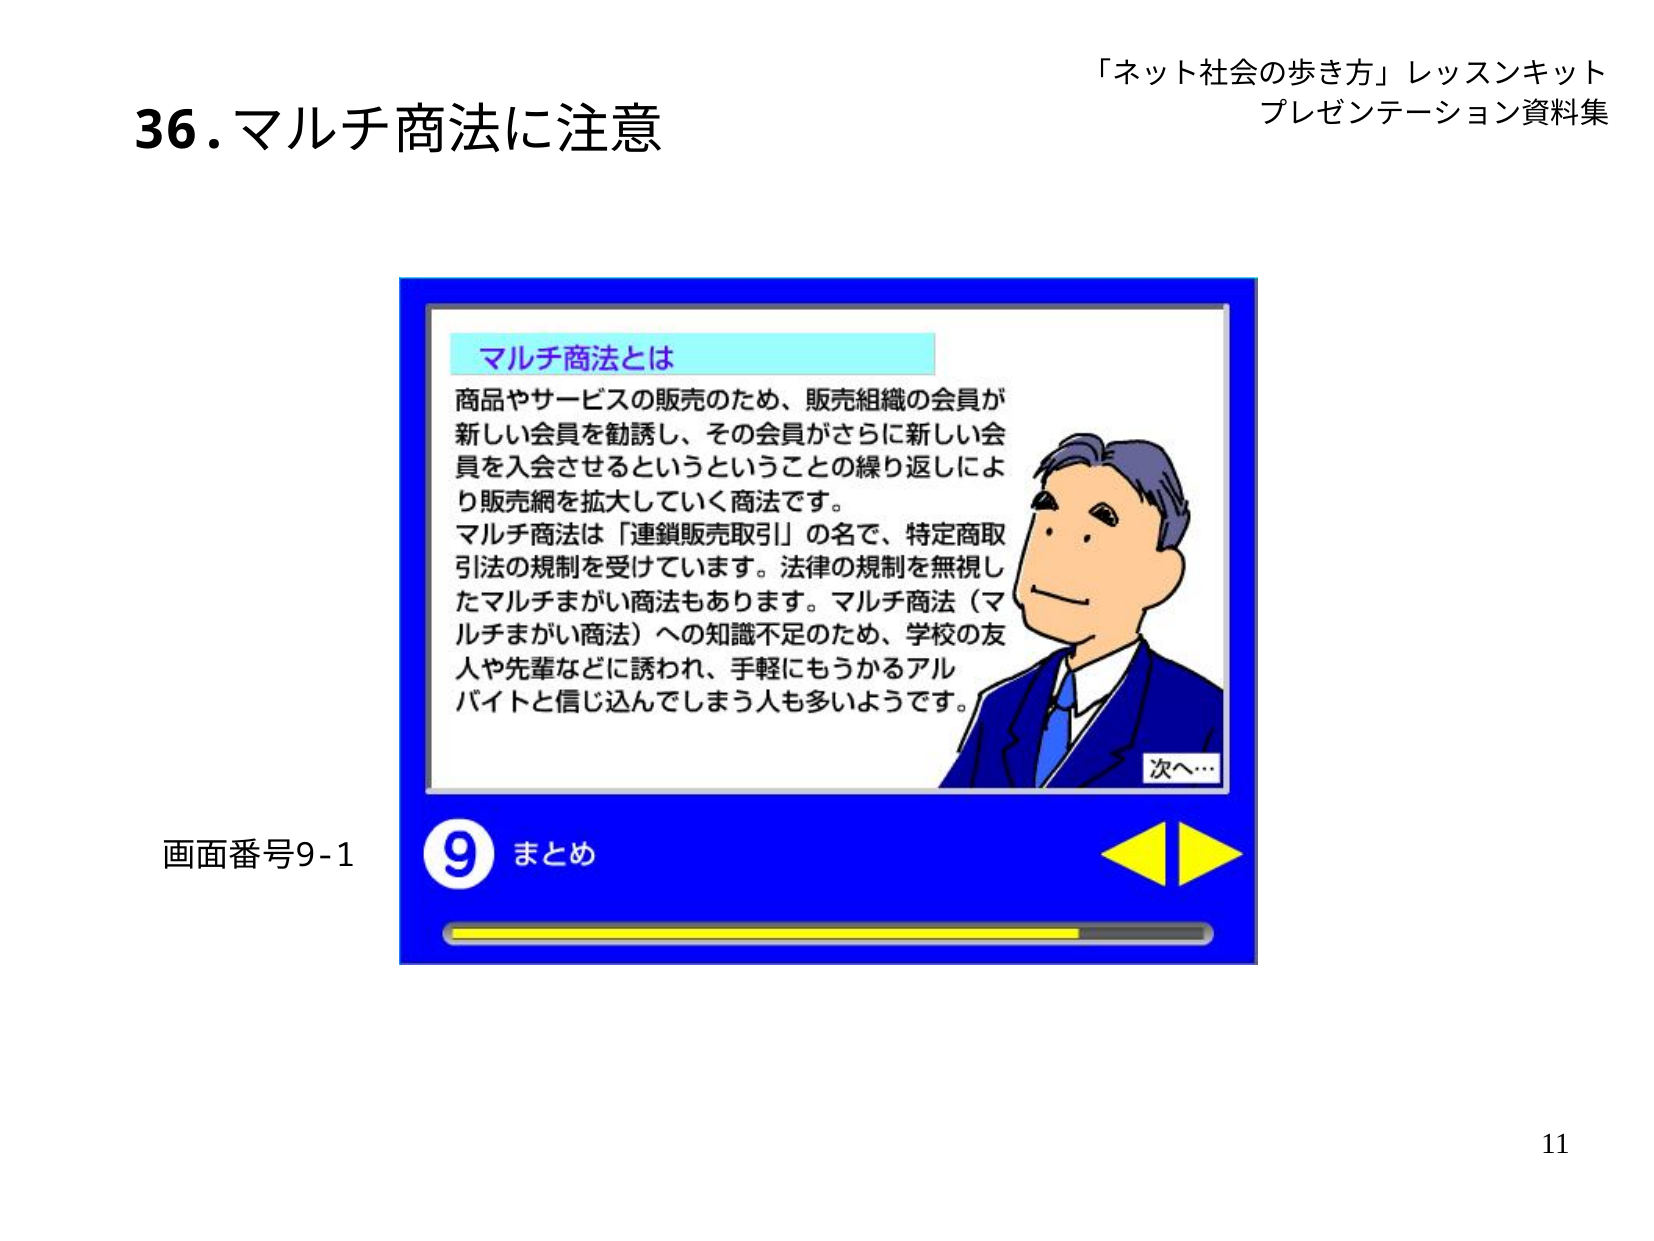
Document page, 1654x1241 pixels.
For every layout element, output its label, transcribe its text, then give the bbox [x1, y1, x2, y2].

picture [399, 277, 1258, 965]
text_box 画面番号9-1 [147, 826, 384, 882]
text_box 「ネット社会の歩き方」レッスンキット プレゼンテーション資料集 [1062, 44, 1625, 139]
text_box 36.マルチ商法に注意 [118, 88, 1241, 169]
